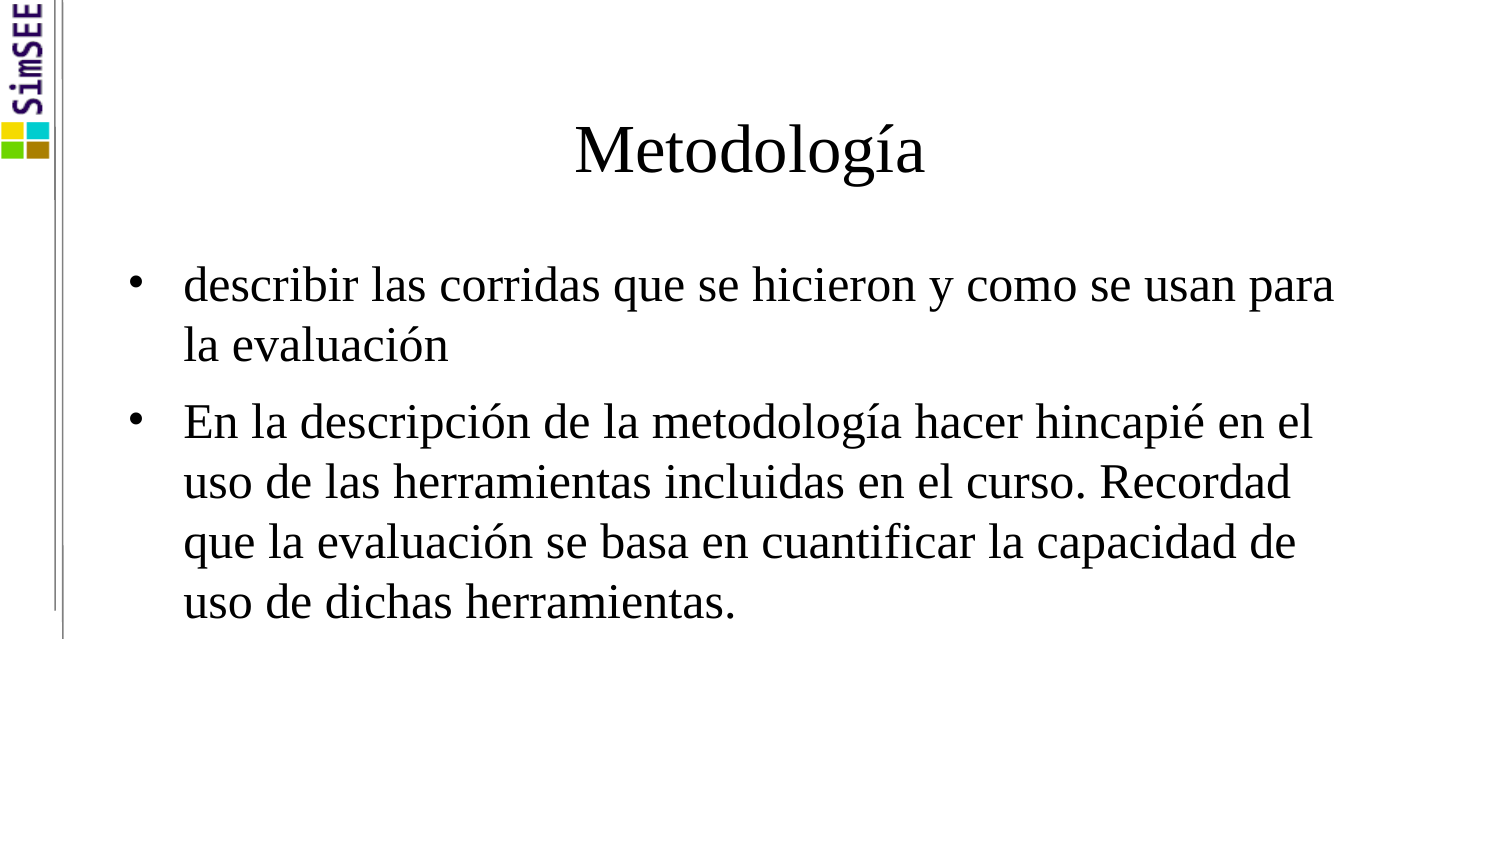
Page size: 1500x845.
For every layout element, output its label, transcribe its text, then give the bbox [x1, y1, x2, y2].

picture [0, 121, 51, 160]
list describir las corridas que se hicieron y como se usan para la evaluación En la descripción de la metodología hacer hincapié en el uso de las herramientas incluidas en el curso. Recordad que la evaluación se basa en cuantificar la capacidad de uso de dichas herramientas. [112, 243, 1388, 751]
title Metodología [112, 75, 1388, 216]
picture [0, 3, 52, 116]
